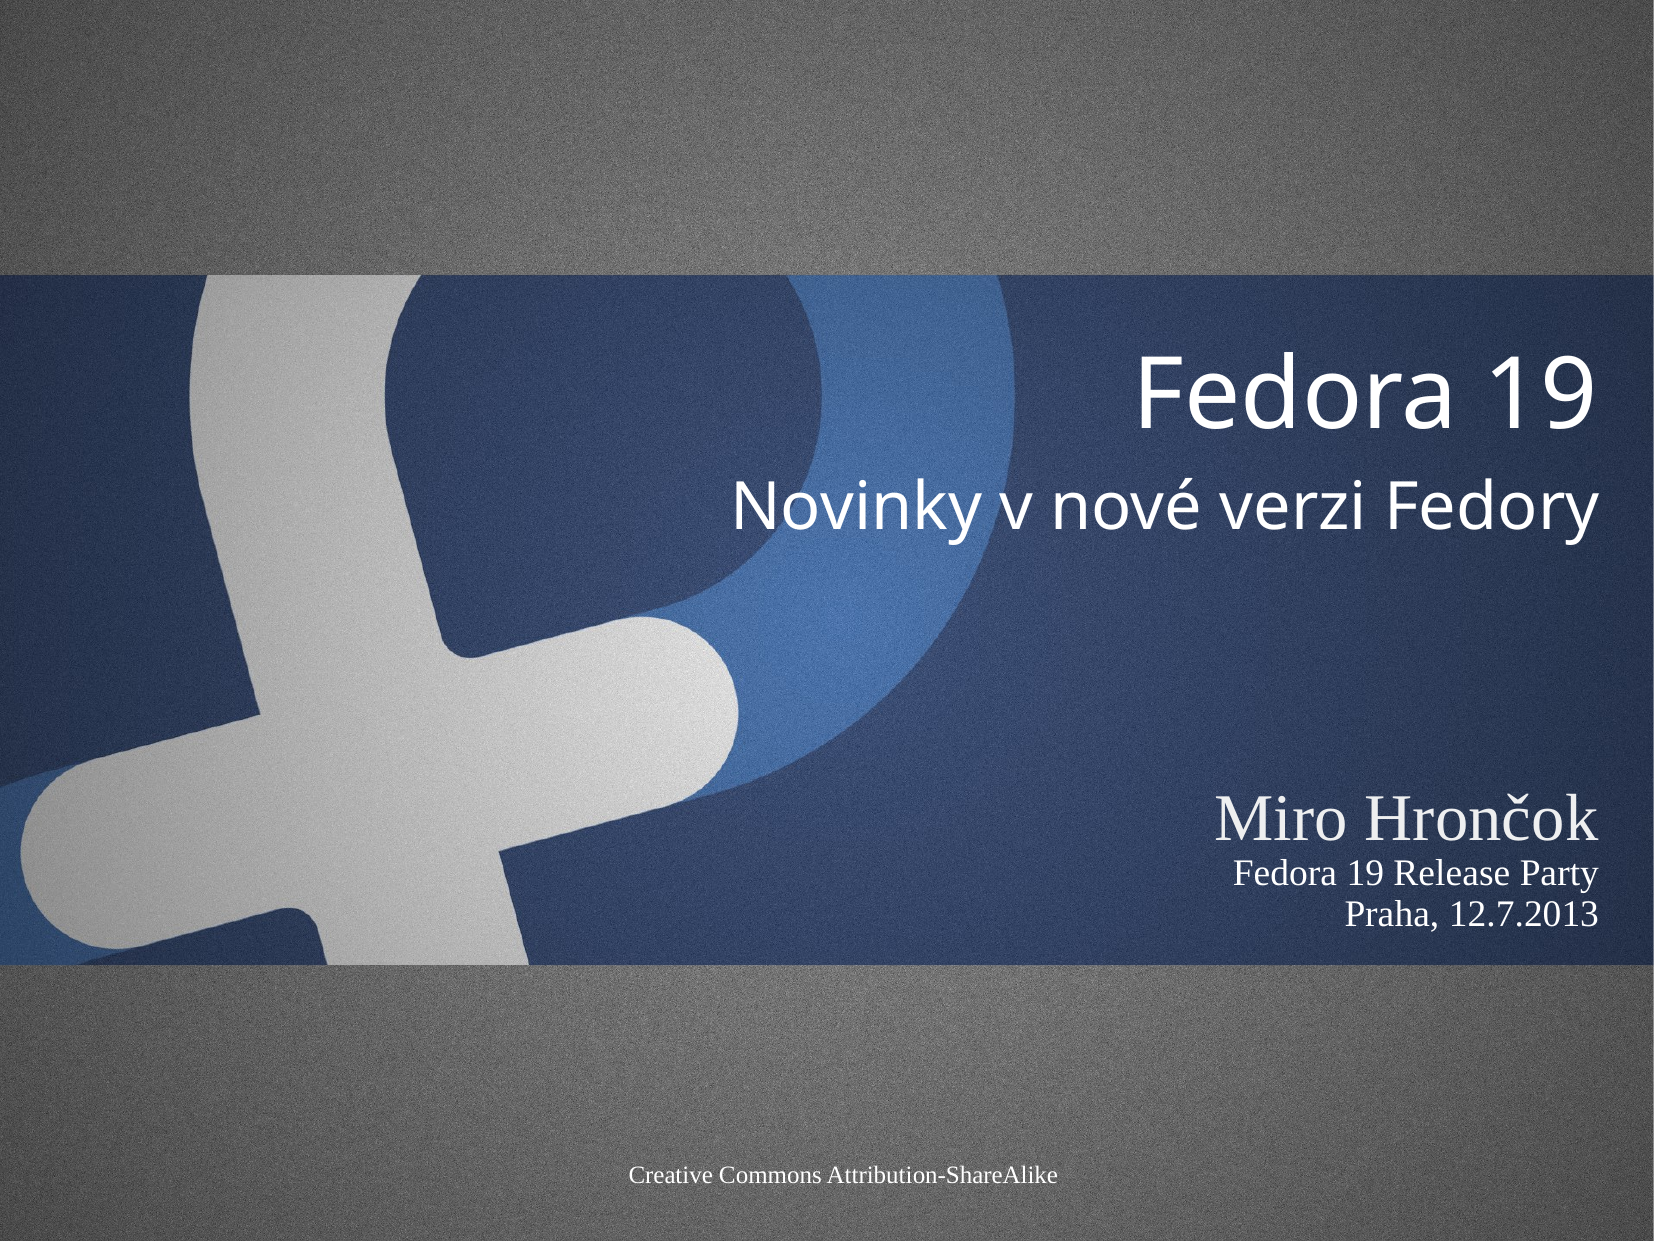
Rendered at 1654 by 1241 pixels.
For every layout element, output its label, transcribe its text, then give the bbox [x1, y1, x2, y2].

text_box Fedora 19 Release Party Praha, 12.7.2013 [531, 842, 1615, 944]
subtitle Novinky v nové verzi Fedory [442, 457, 1601, 621]
picture [0, 0, 1654, 1241]
text_box Creative Commons Attribution-ShareAlike [75, 1126, 1613, 1197]
text_box Miro Hrončok [649, 771, 1615, 842]
title Fedora 19 [248, 330, 1599, 449]
